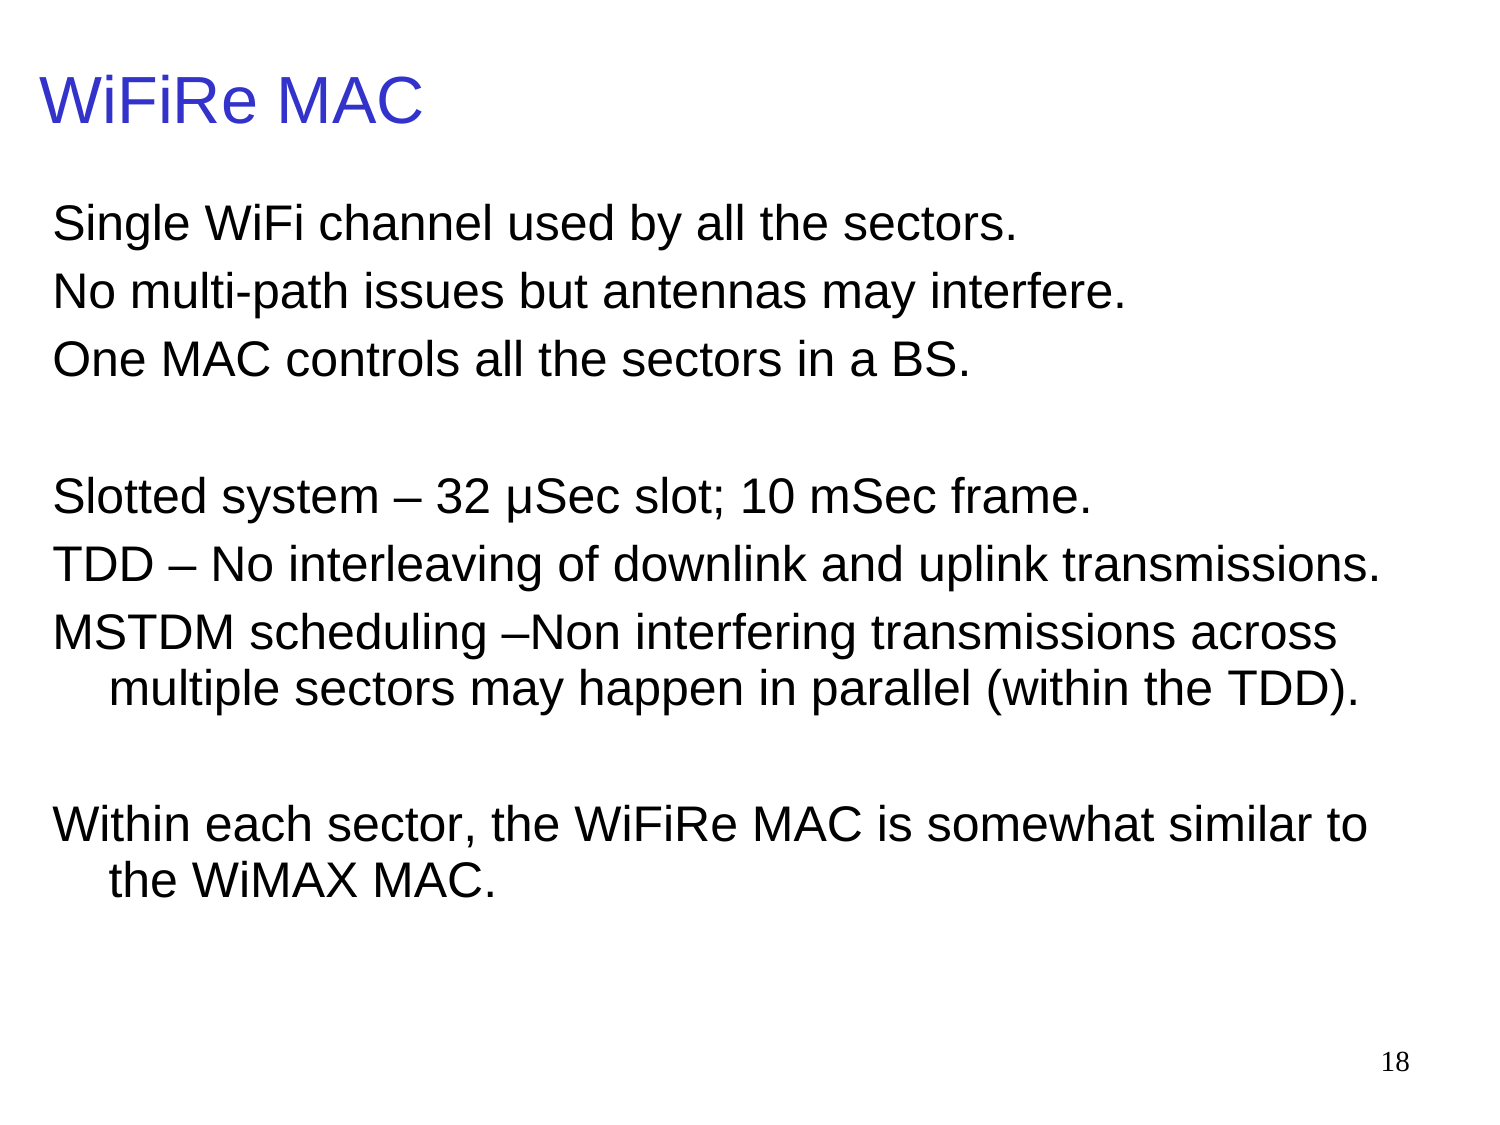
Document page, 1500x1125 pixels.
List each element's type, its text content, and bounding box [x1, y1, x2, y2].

title WiFiRe MAC [24, 24, 1450, 176]
list Single WiFi channel used by all the sectors. No multi-path issues but antennas may interfere. One MAC controls all the sectors in a BS. Slotted system – 32 μSec slot; 10 mSec frame. TDD – No interleaving of downlink and uplink transmissions. MSTDM scheduling –Non interfering transmissions across multiple sectors may happen in parallel (within the TDD). Within each sector, the WiFiRe MAC is somewhat similar to the WiMAX MAC. [37, 187, 1463, 1060]
